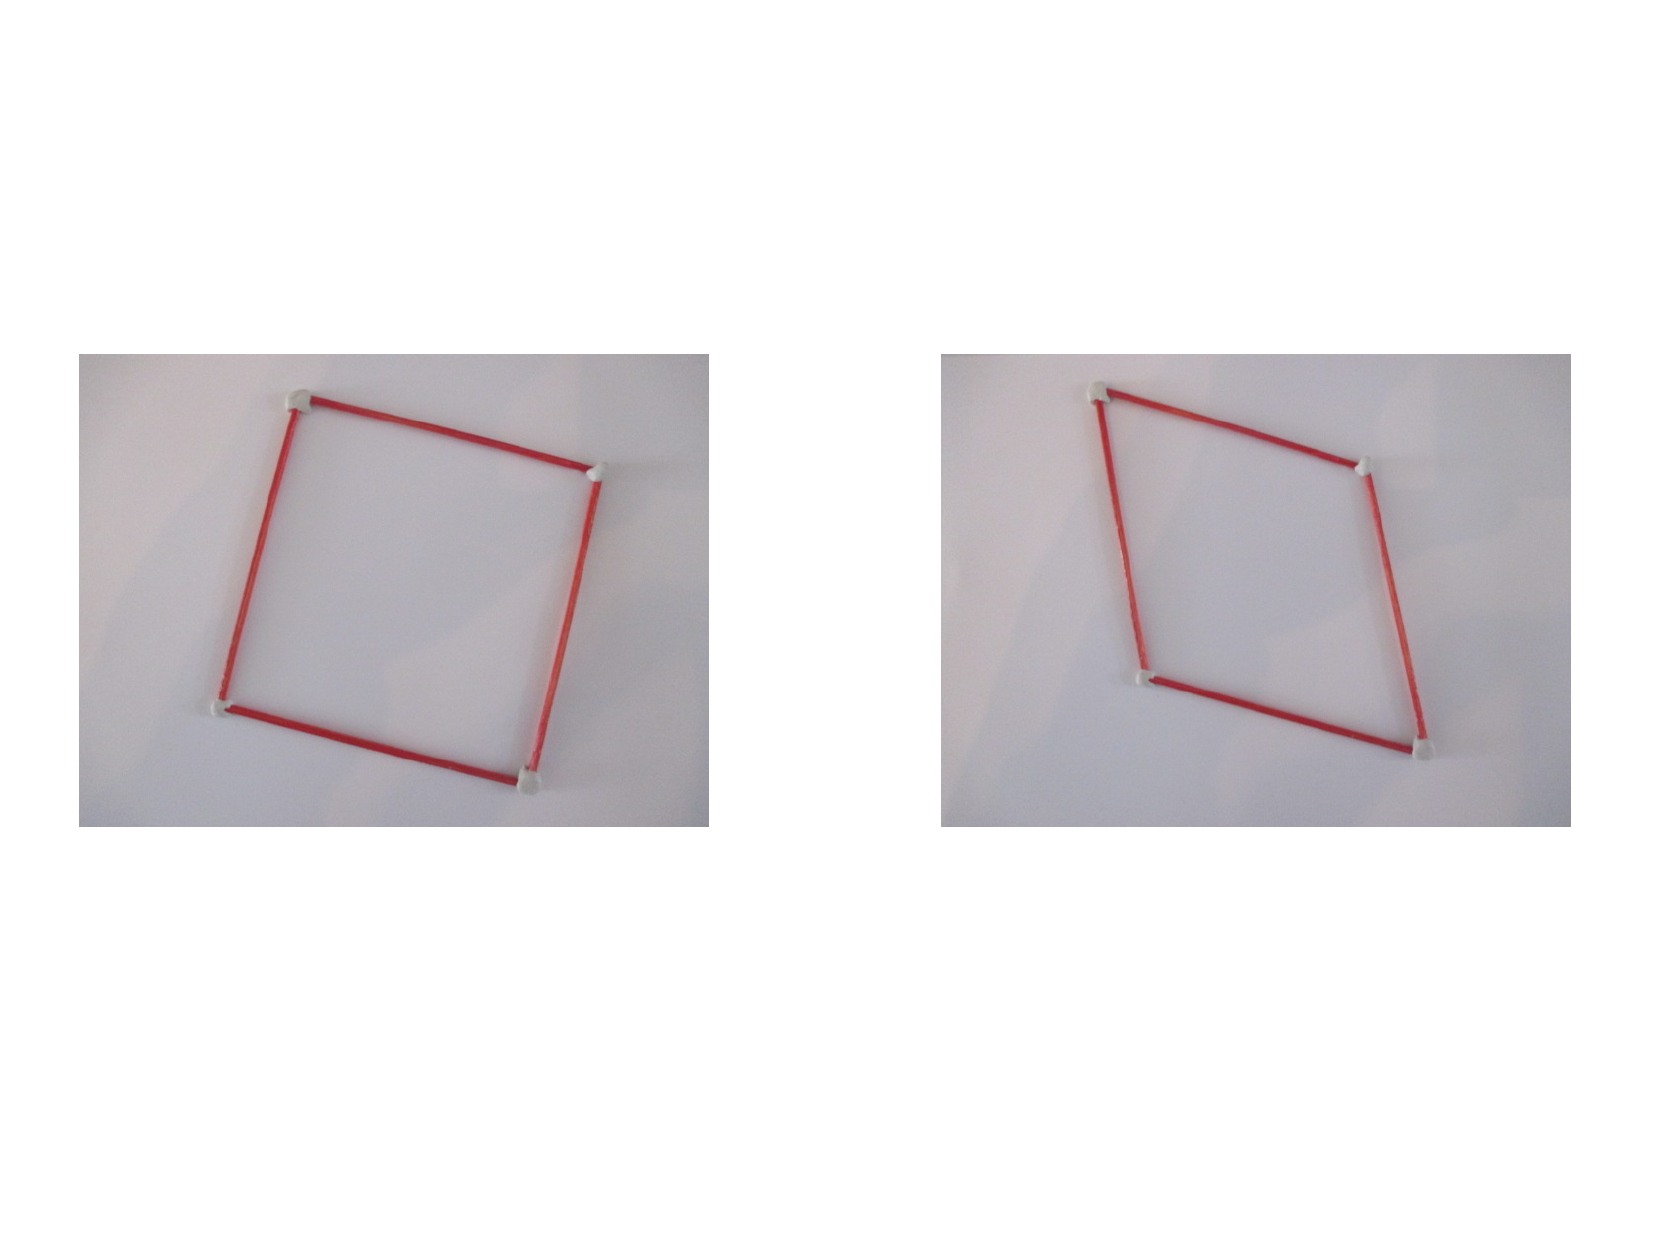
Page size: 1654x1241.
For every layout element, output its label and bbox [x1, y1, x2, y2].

picture [941, 354, 1571, 827]
picture [79, 354, 709, 827]
